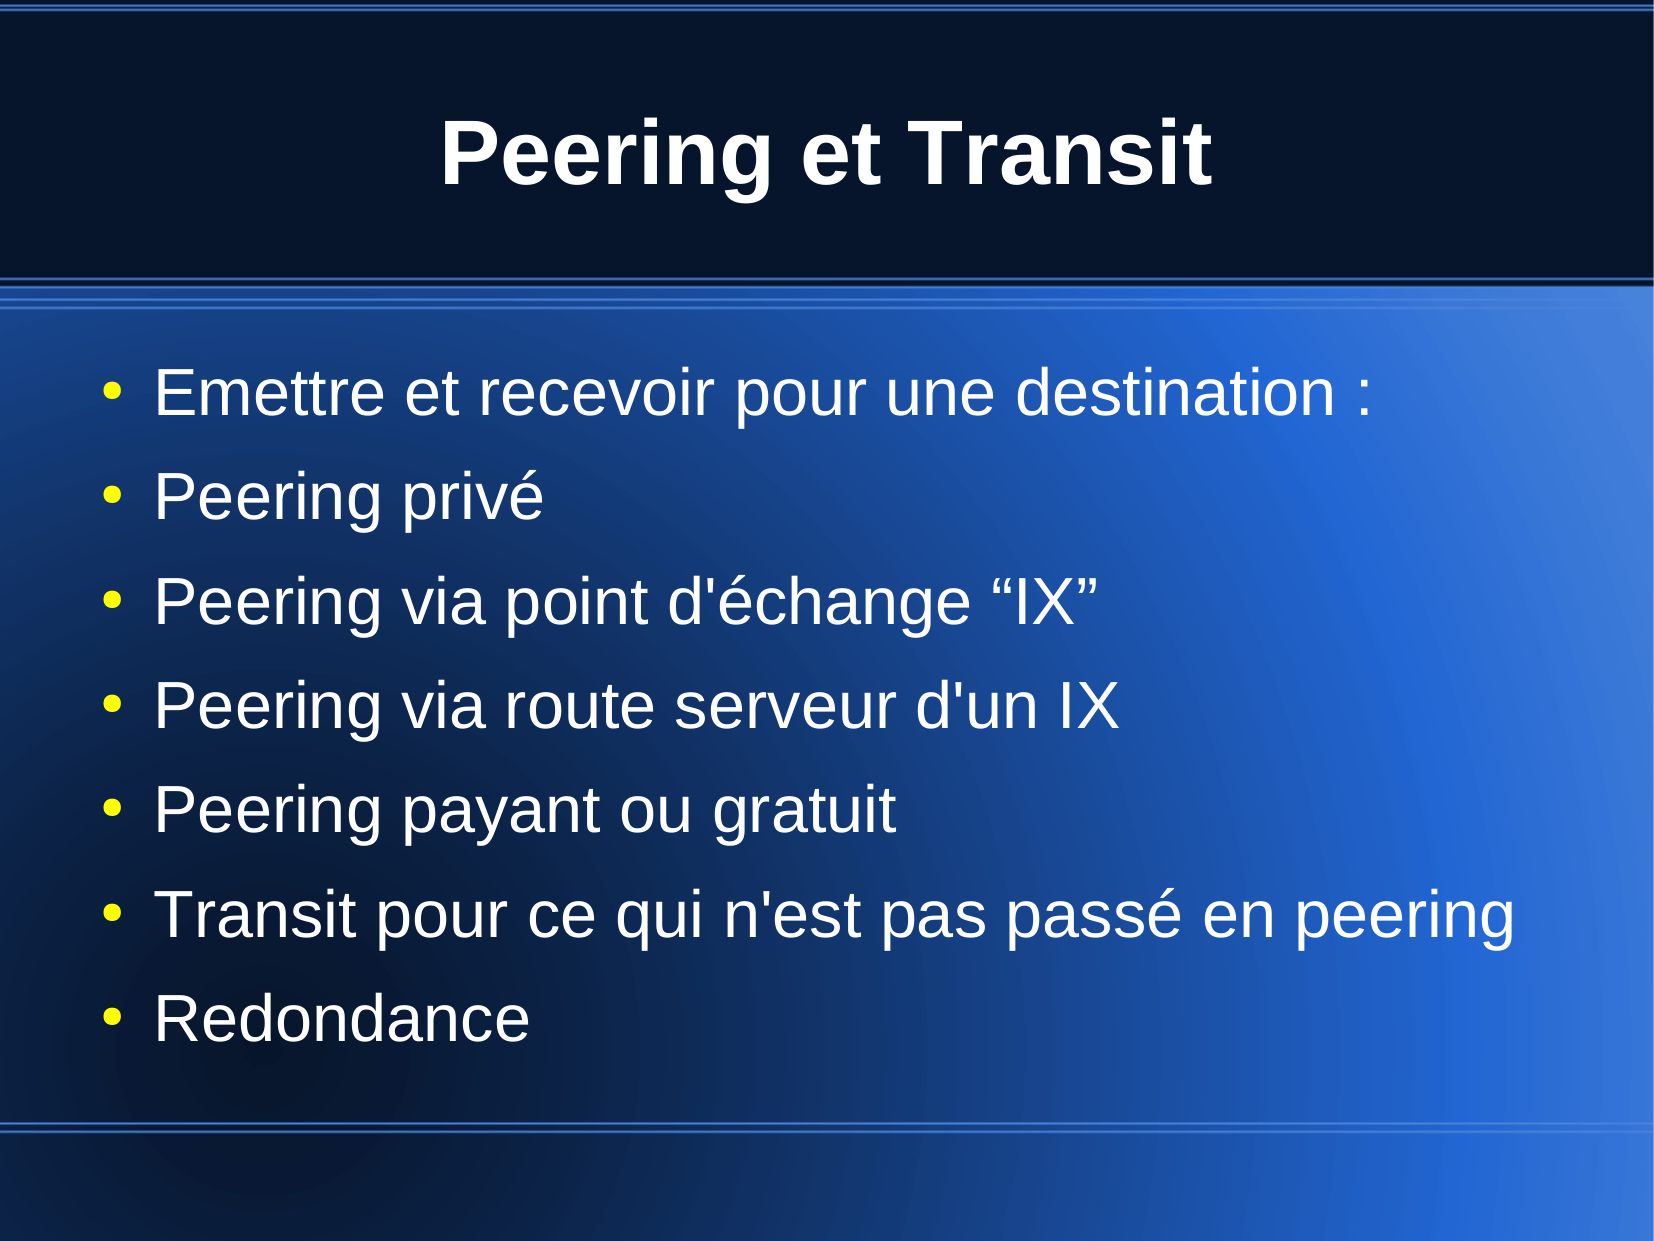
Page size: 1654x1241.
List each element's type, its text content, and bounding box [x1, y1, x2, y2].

list Emettre et recevoir pour une destination : Peering privé Peering via point d'échange “IX” Peering via route serveur d'un IX Peering payant ou gratuit Transit pour ce qui n'est pas passé en peering Redondance [82, 355, 1571, 1159]
title Peering et Transit [82, 56, 1571, 250]
picture [0, 0, 1654, 1241]
